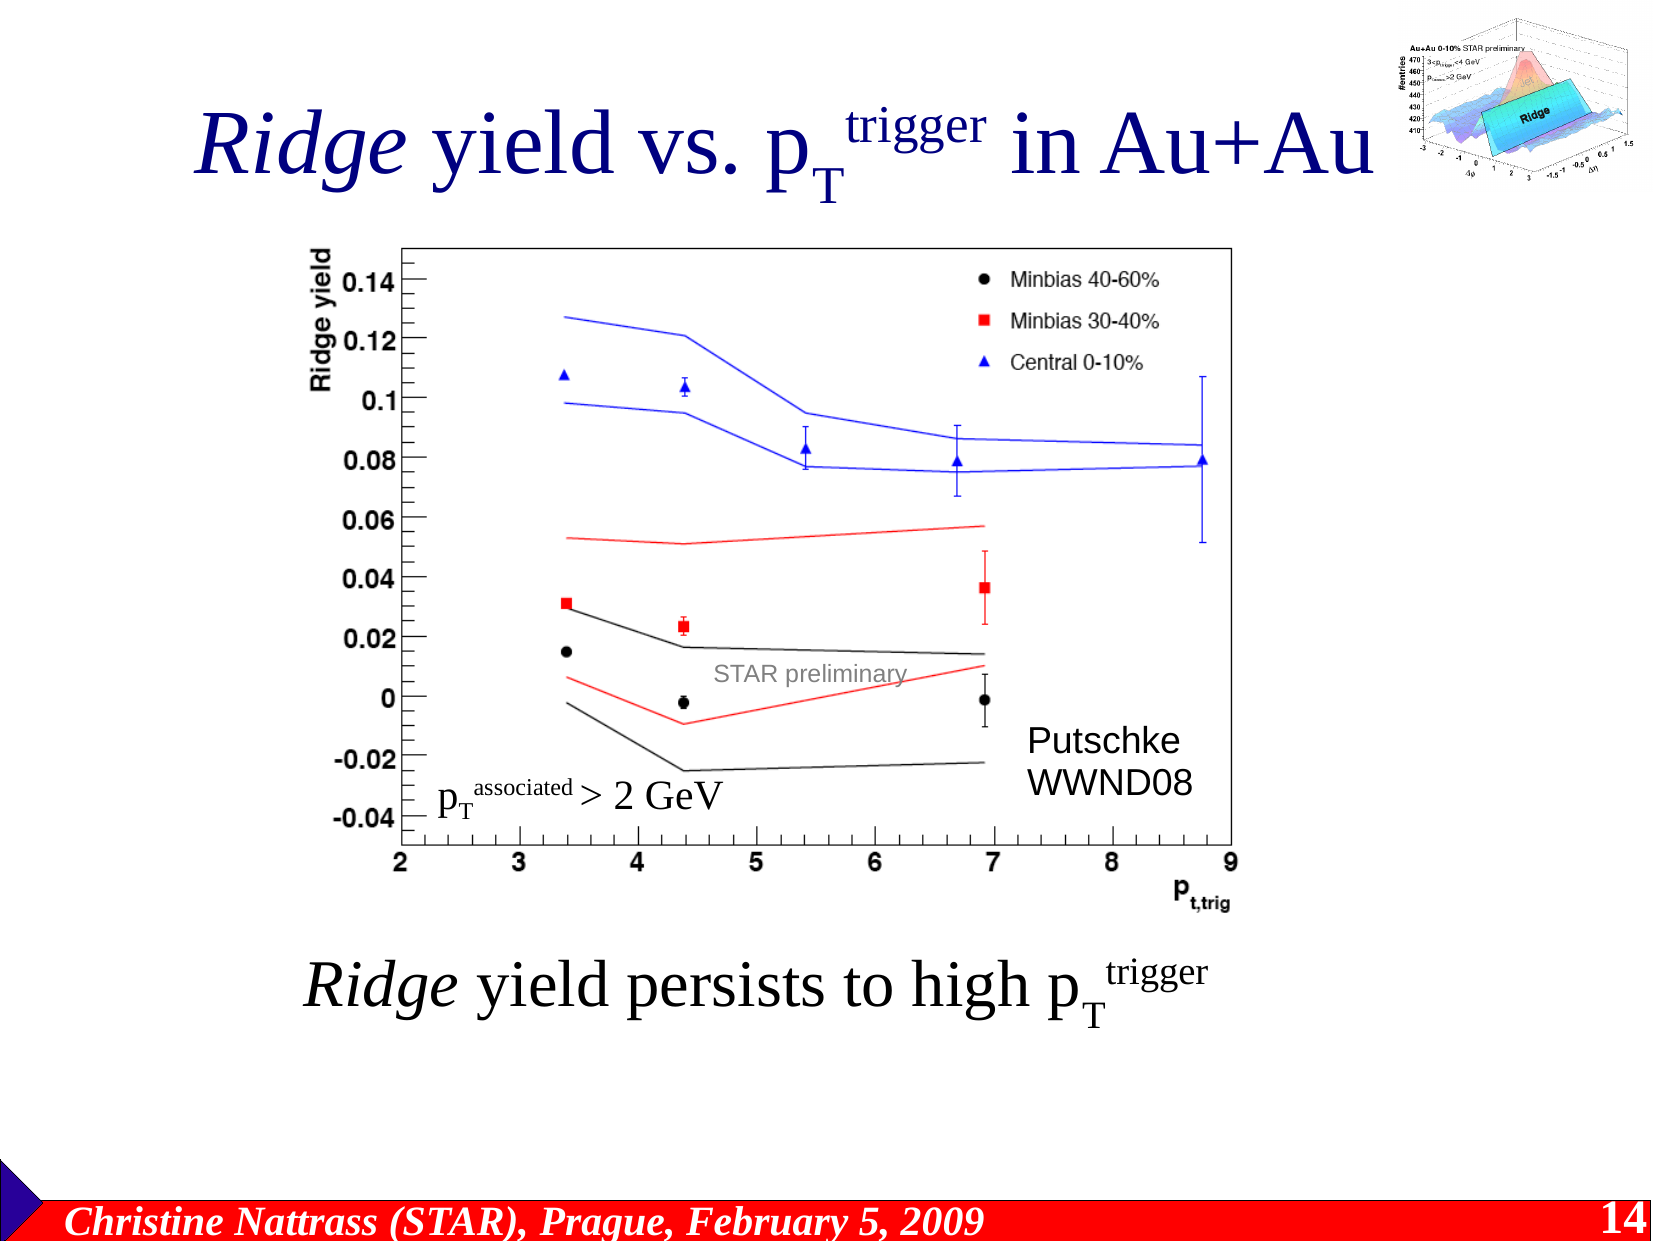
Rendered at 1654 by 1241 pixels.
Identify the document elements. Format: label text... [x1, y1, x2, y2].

text_box Putschke WWND08 [1012, 712, 1351, 812]
title Ridge yield vs. pTtrigger in Au+Au [41, 49, 1530, 257]
text_box STAR preliminary [706, 659, 915, 688]
text_box pTassociated > 2 GeV [431, 772, 731, 826]
picture [1398, 0, 1654, 192]
list Ridge yield persists to high pTtrigger [285, 946, 1368, 1142]
text_box 14 [1549, 1183, 1654, 1241]
picture [300, 257, 1270, 919]
